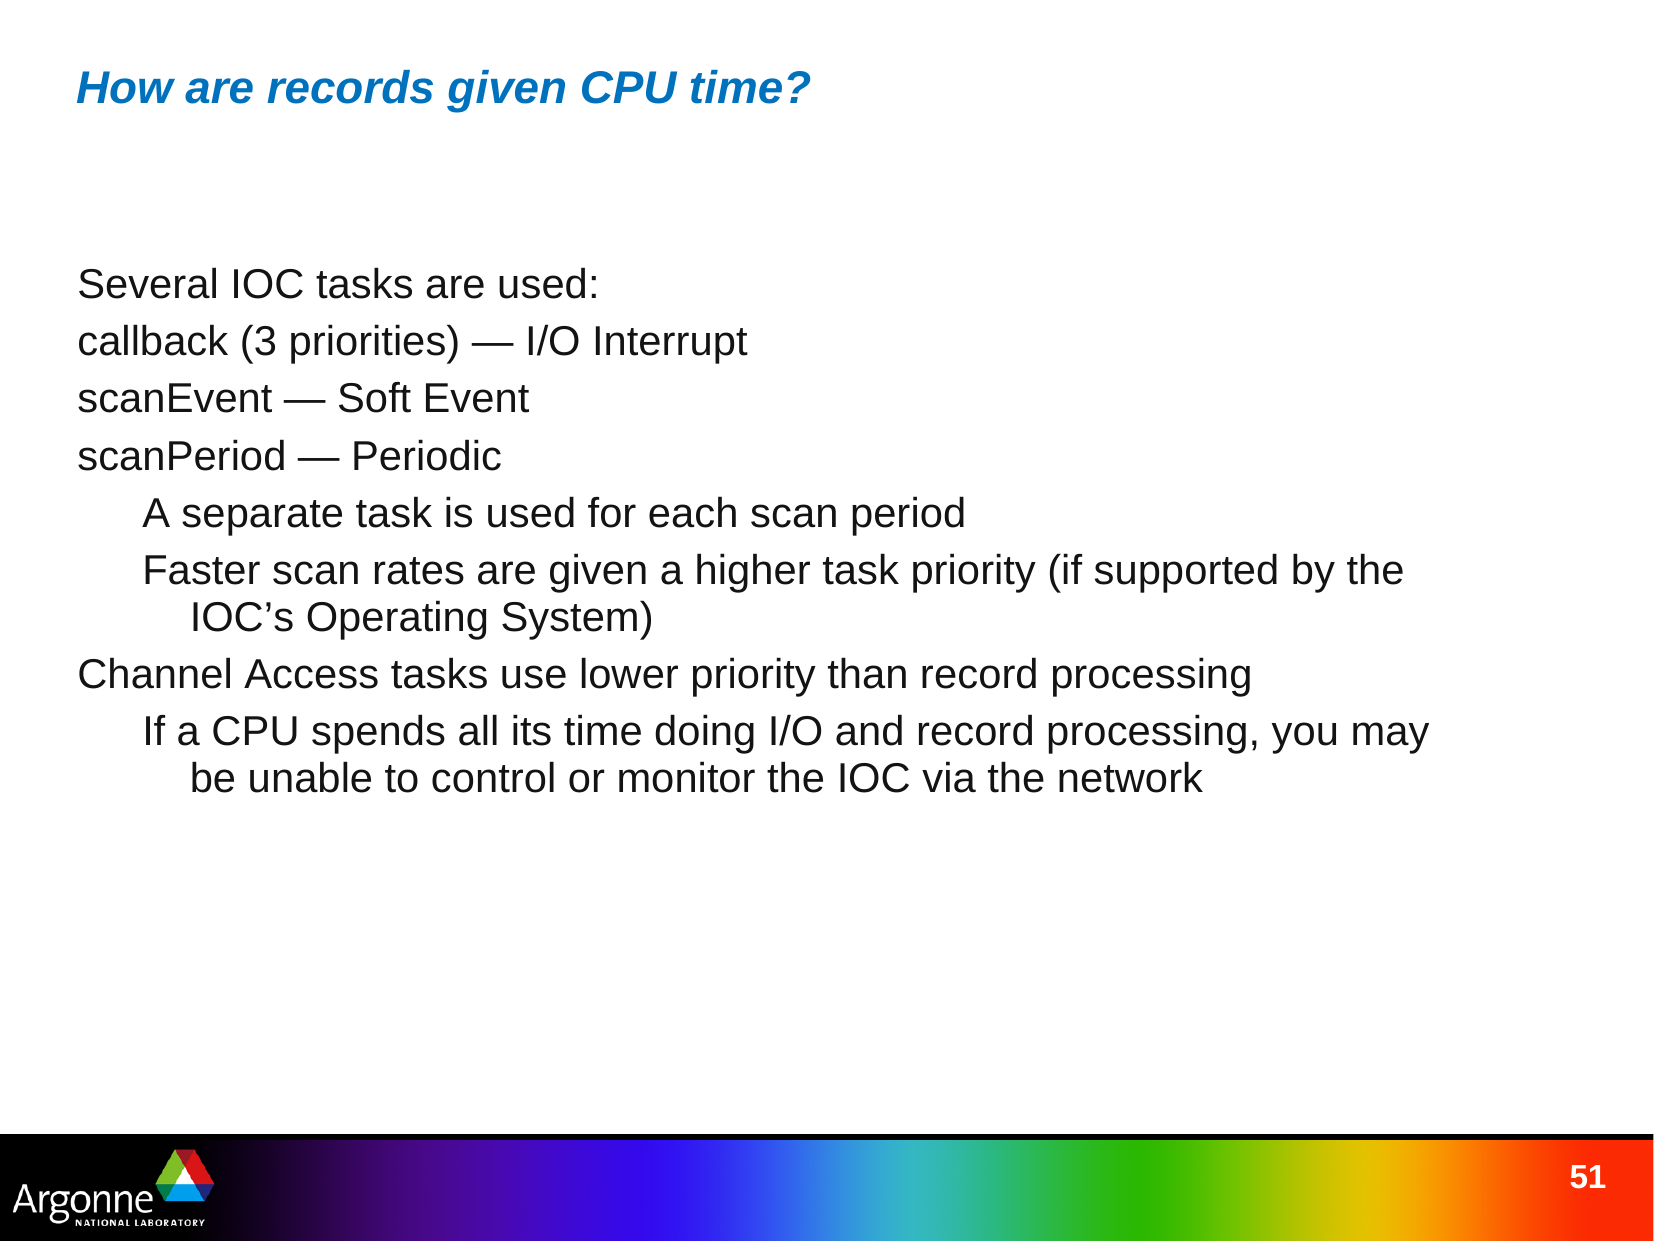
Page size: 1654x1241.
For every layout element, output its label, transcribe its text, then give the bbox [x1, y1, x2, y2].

picture [0, 1134, 1654, 1241]
list Several IOC tasks are used: callback (3 priorities) — I/O Interrupt scanEvent — Soft Event scanPeriod — Periodic A separate task is used for each scan period Faster scan rates are given a higher task priority (if supported by the IOC’s Operating System) Channel Access tasks use lower priority than record processing If a CPU spends all its time doing I/O and record processing, you may be unable to control or monitor the IOC via the network [62, 253, 1498, 964]
title How are records given CPU time? [61, 59, 1500, 144]
